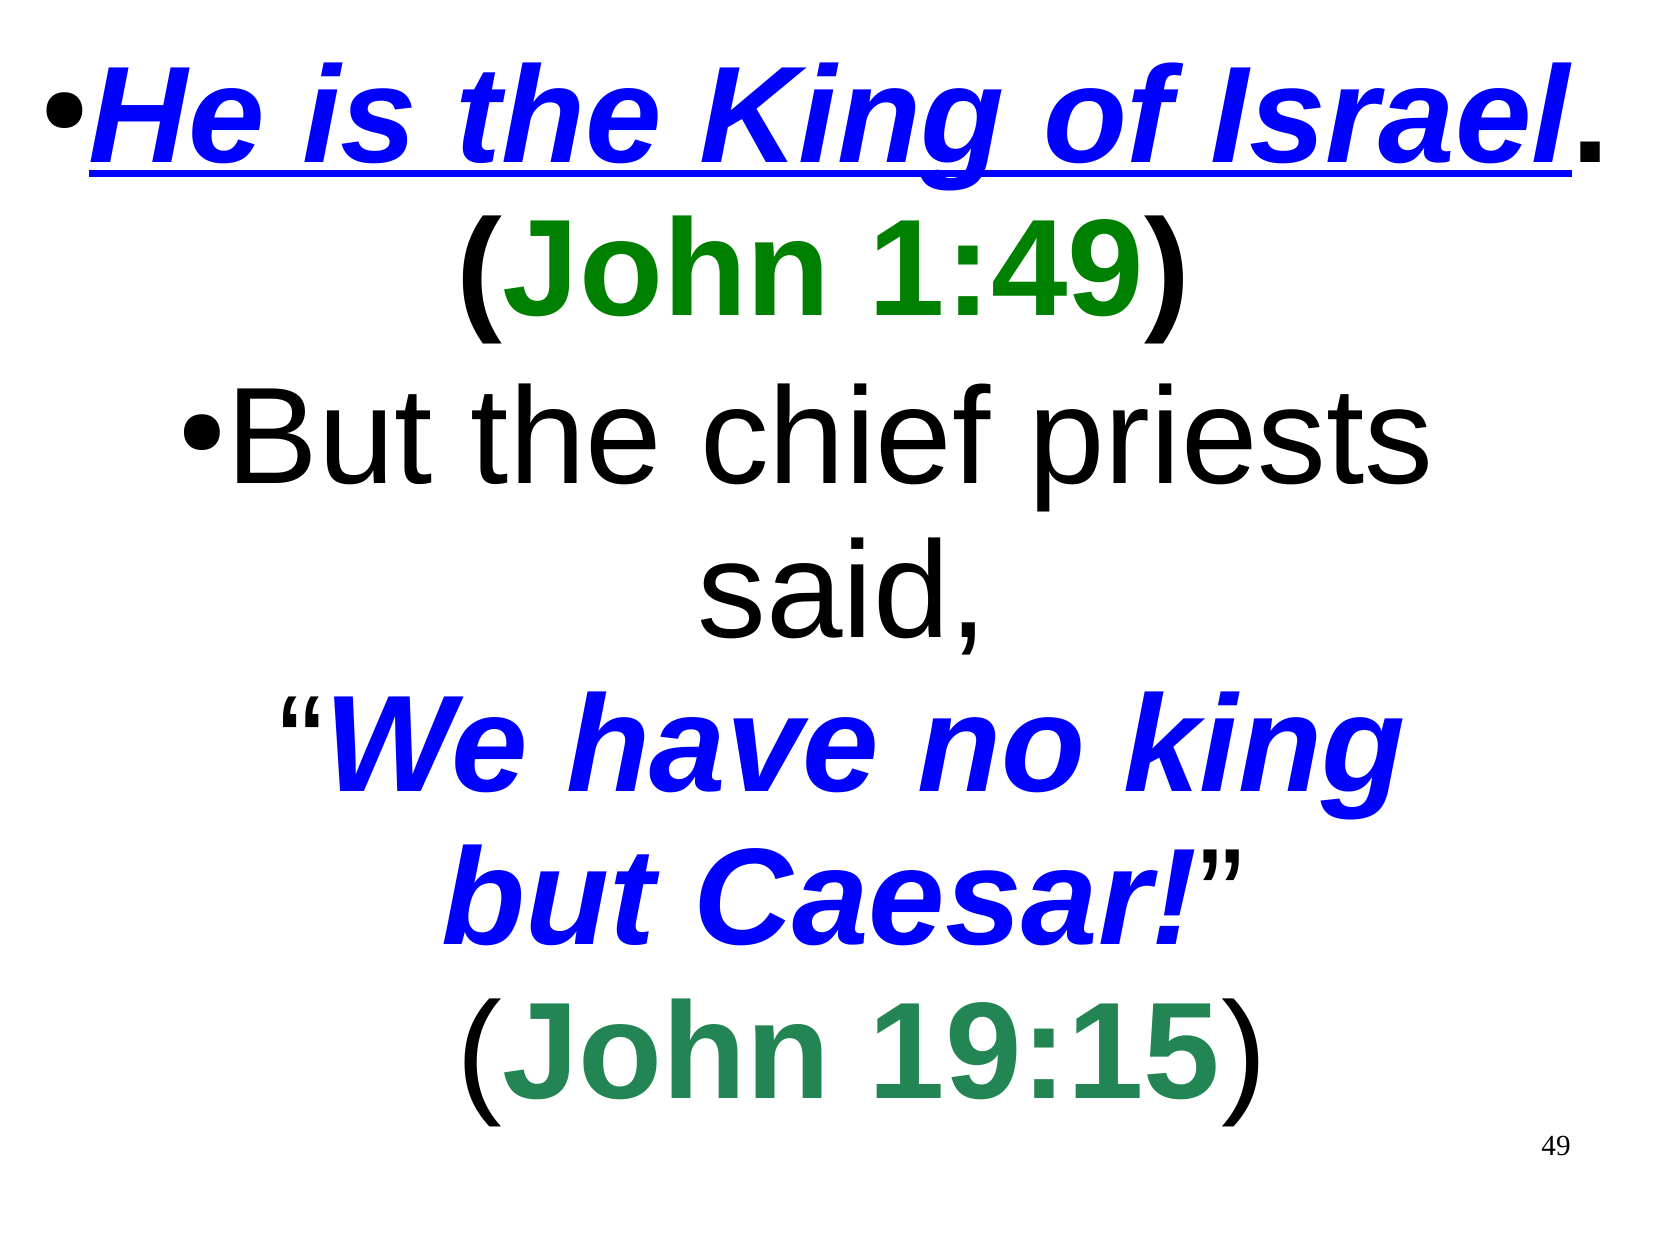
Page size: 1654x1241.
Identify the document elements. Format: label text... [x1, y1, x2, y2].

list He is the King of Israel. (John 1:49) But the chief priests said, “We have no king but Caesar!” (John 19:15) [37, 37, 1613, 1238]
